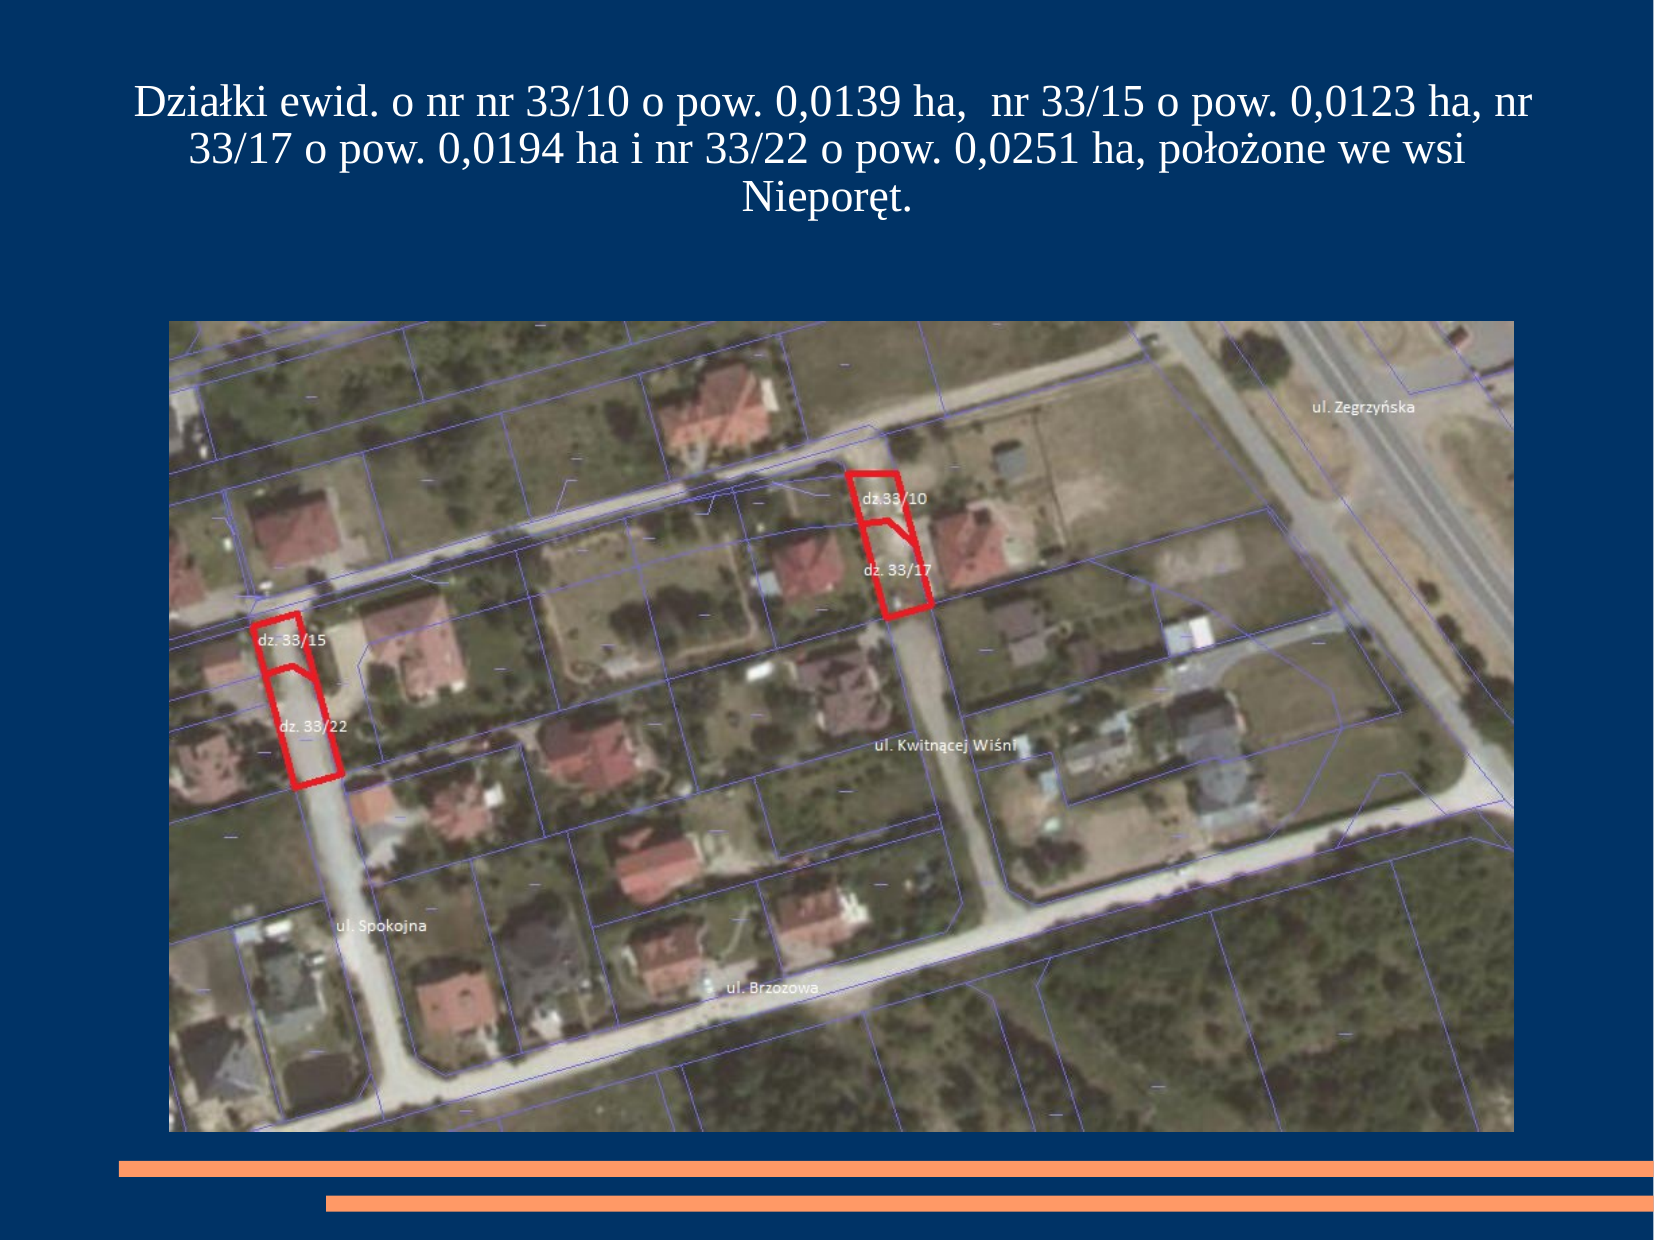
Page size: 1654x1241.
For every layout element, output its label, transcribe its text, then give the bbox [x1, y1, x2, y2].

picture [169, 321, 1514, 1132]
title Działki ewid. o nr nr 33/10 o pow. 0,0139 ha, nr 33/15 o pow. 0,0123 ha, nr 33/17 o pow. 0,0194 ha i nr 33/22 o pow. 0,0251 ha, położone we wsi Nieporęt. [121, 46, 1534, 254]
